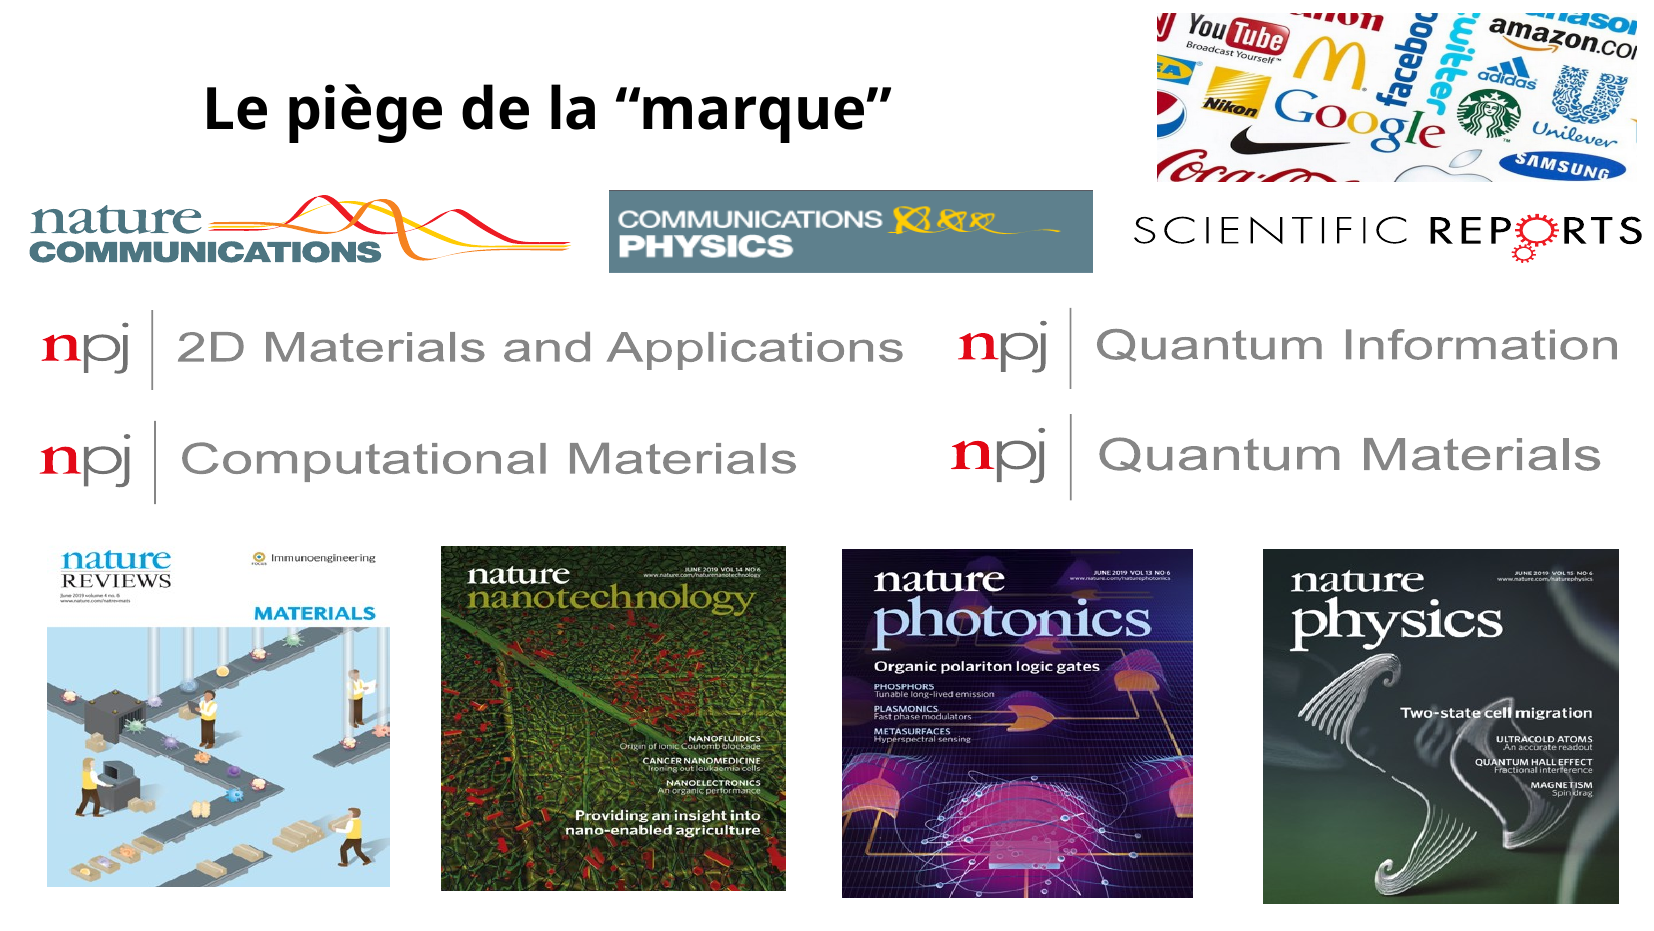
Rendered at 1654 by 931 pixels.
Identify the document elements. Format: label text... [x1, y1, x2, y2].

picture [47, 532, 390, 887]
picture [1133, 213, 1642, 263]
picture [441, 546, 786, 891]
picture [956, 307, 1619, 390]
picture [1263, 549, 1619, 904]
text_box Le piège de la “marque” [165, 60, 946, 134]
picture [1157, 13, 1637, 182]
picture [609, 190, 1093, 275]
picture [41, 310, 903, 390]
picture [29, 194, 572, 263]
picture [842, 549, 1193, 898]
picture [1615, 21, 1622, 28]
picture [950, 414, 1601, 501]
picture [38, 420, 798, 505]
